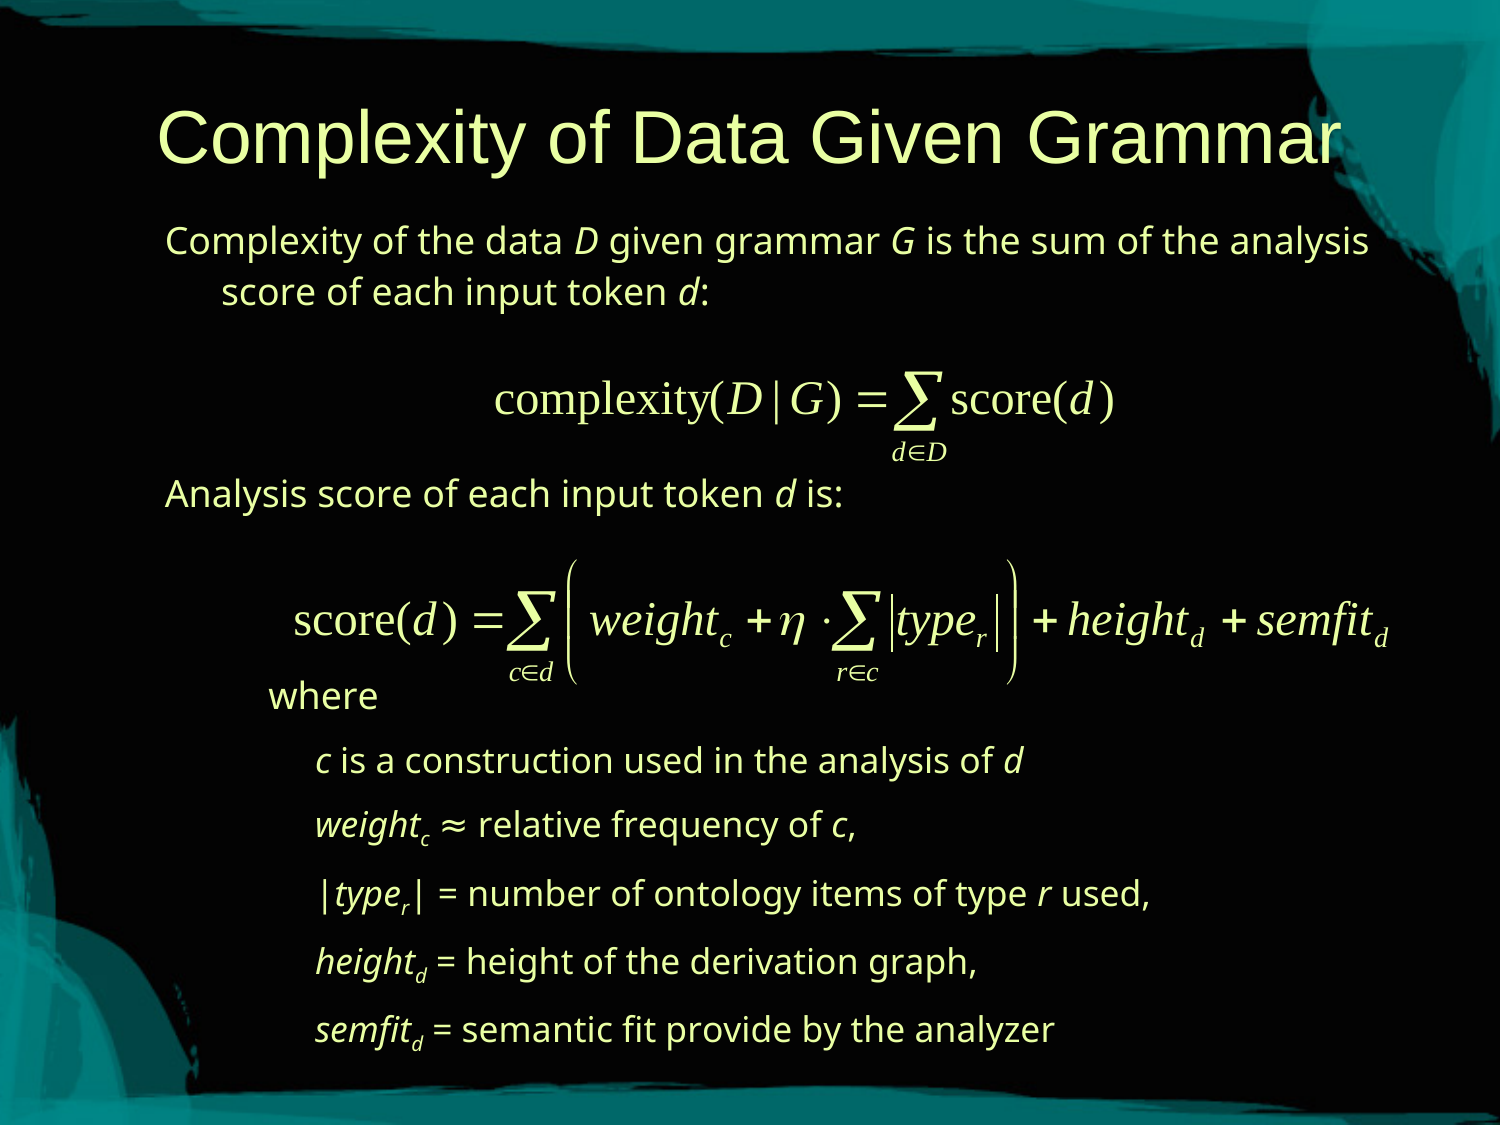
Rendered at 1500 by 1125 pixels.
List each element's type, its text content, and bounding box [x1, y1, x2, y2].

title Complexity of Data Given Grammar [112, 49, 1388, 225]
list Complexity of the data D given grammar G is the sum of the analysis score of each input token d: Analysis score of each input token d is: where c is a construction used in the analysis of d weightc ≈ relative frequency of c, |typer| = number of ontology items of type r used, heightd = height of the derivation graph, semfitd = semantic fit provide by the analyzer [150, 206, 1438, 1125]
chart [487, 362, 1126, 472]
picture [0, 0, 1500, 1125]
chart [287, 549, 1401, 696]
